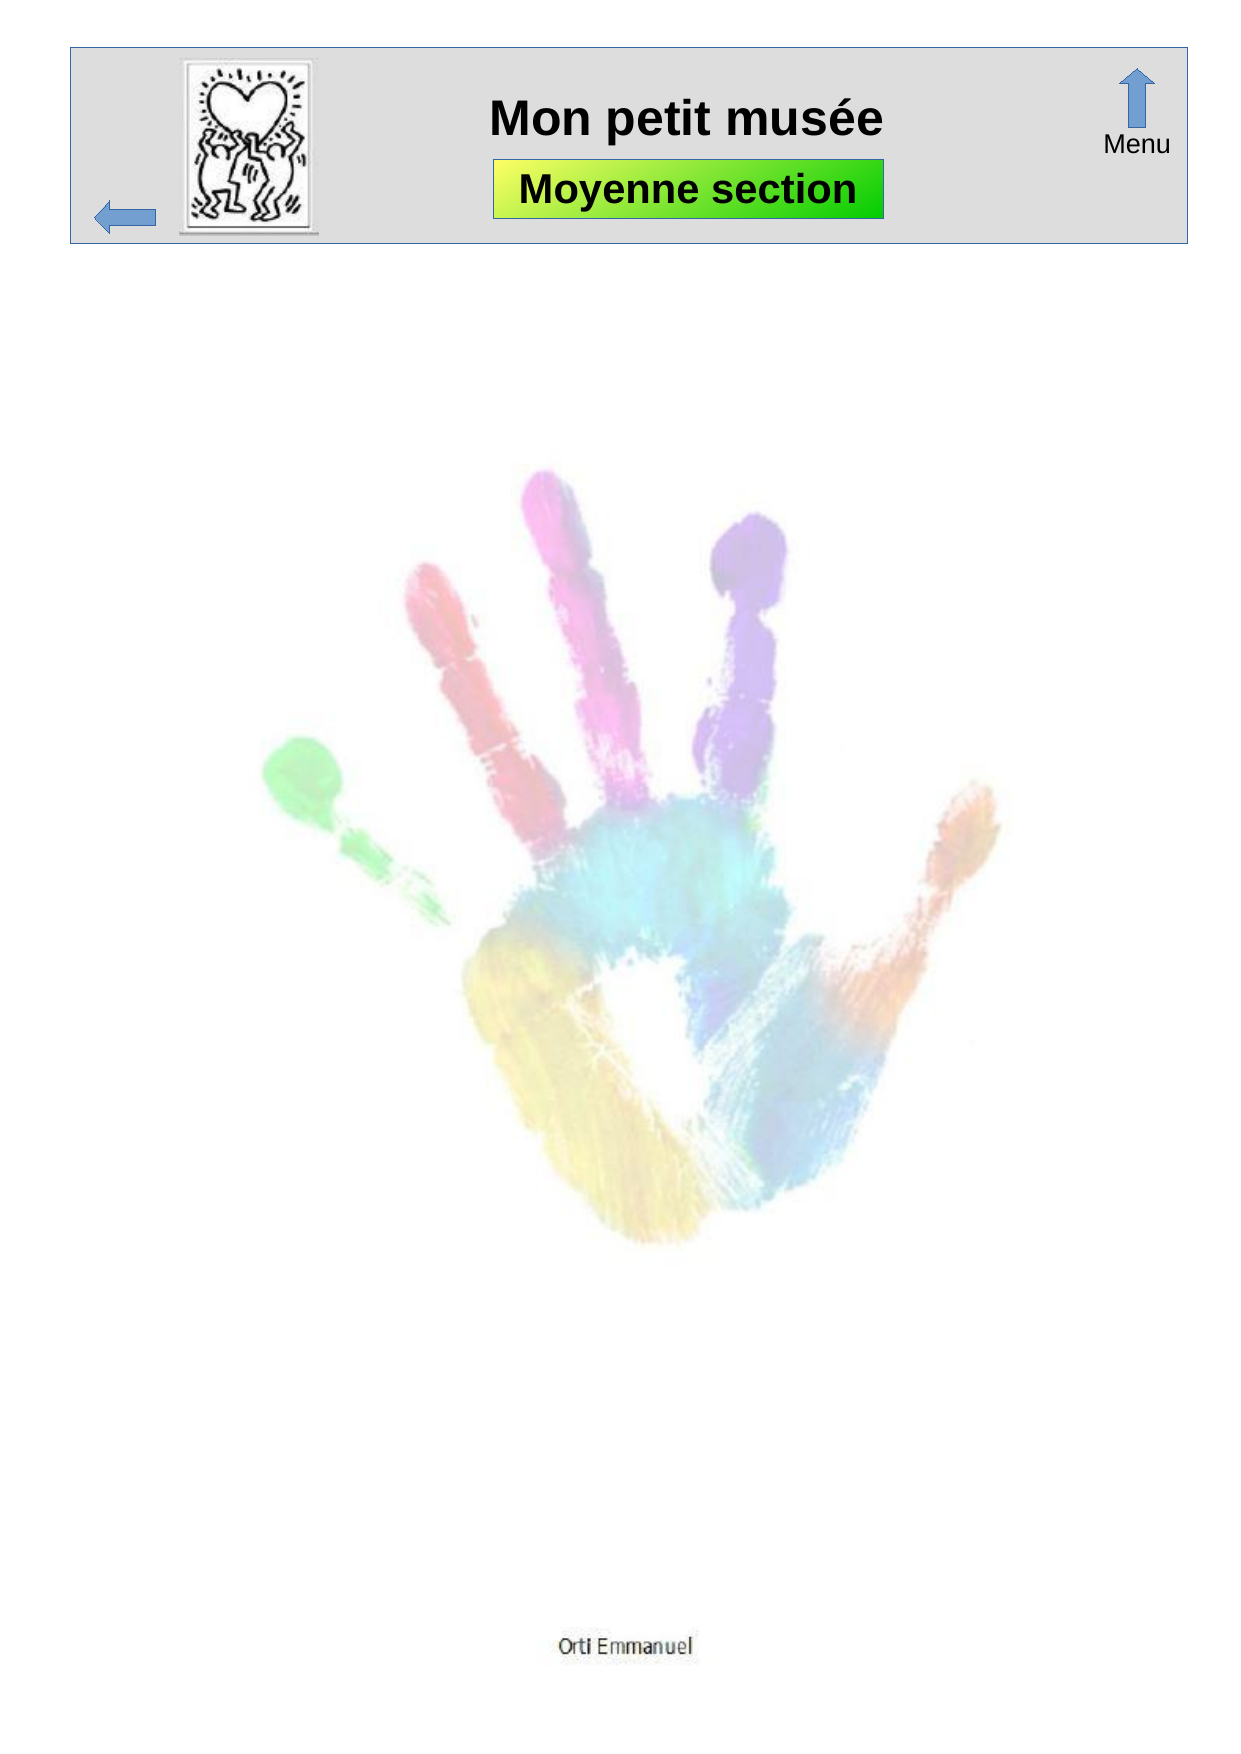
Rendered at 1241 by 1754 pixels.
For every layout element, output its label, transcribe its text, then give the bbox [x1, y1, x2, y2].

picture [179, 58, 319, 236]
picture [211, 439, 1035, 1673]
text_box Mon petit musée [70, 47, 1188, 244]
text_box [94, 200, 156, 234]
text_box Moyenne section [493, 159, 884, 219]
text_box Menu [1119, 68, 1155, 128]
